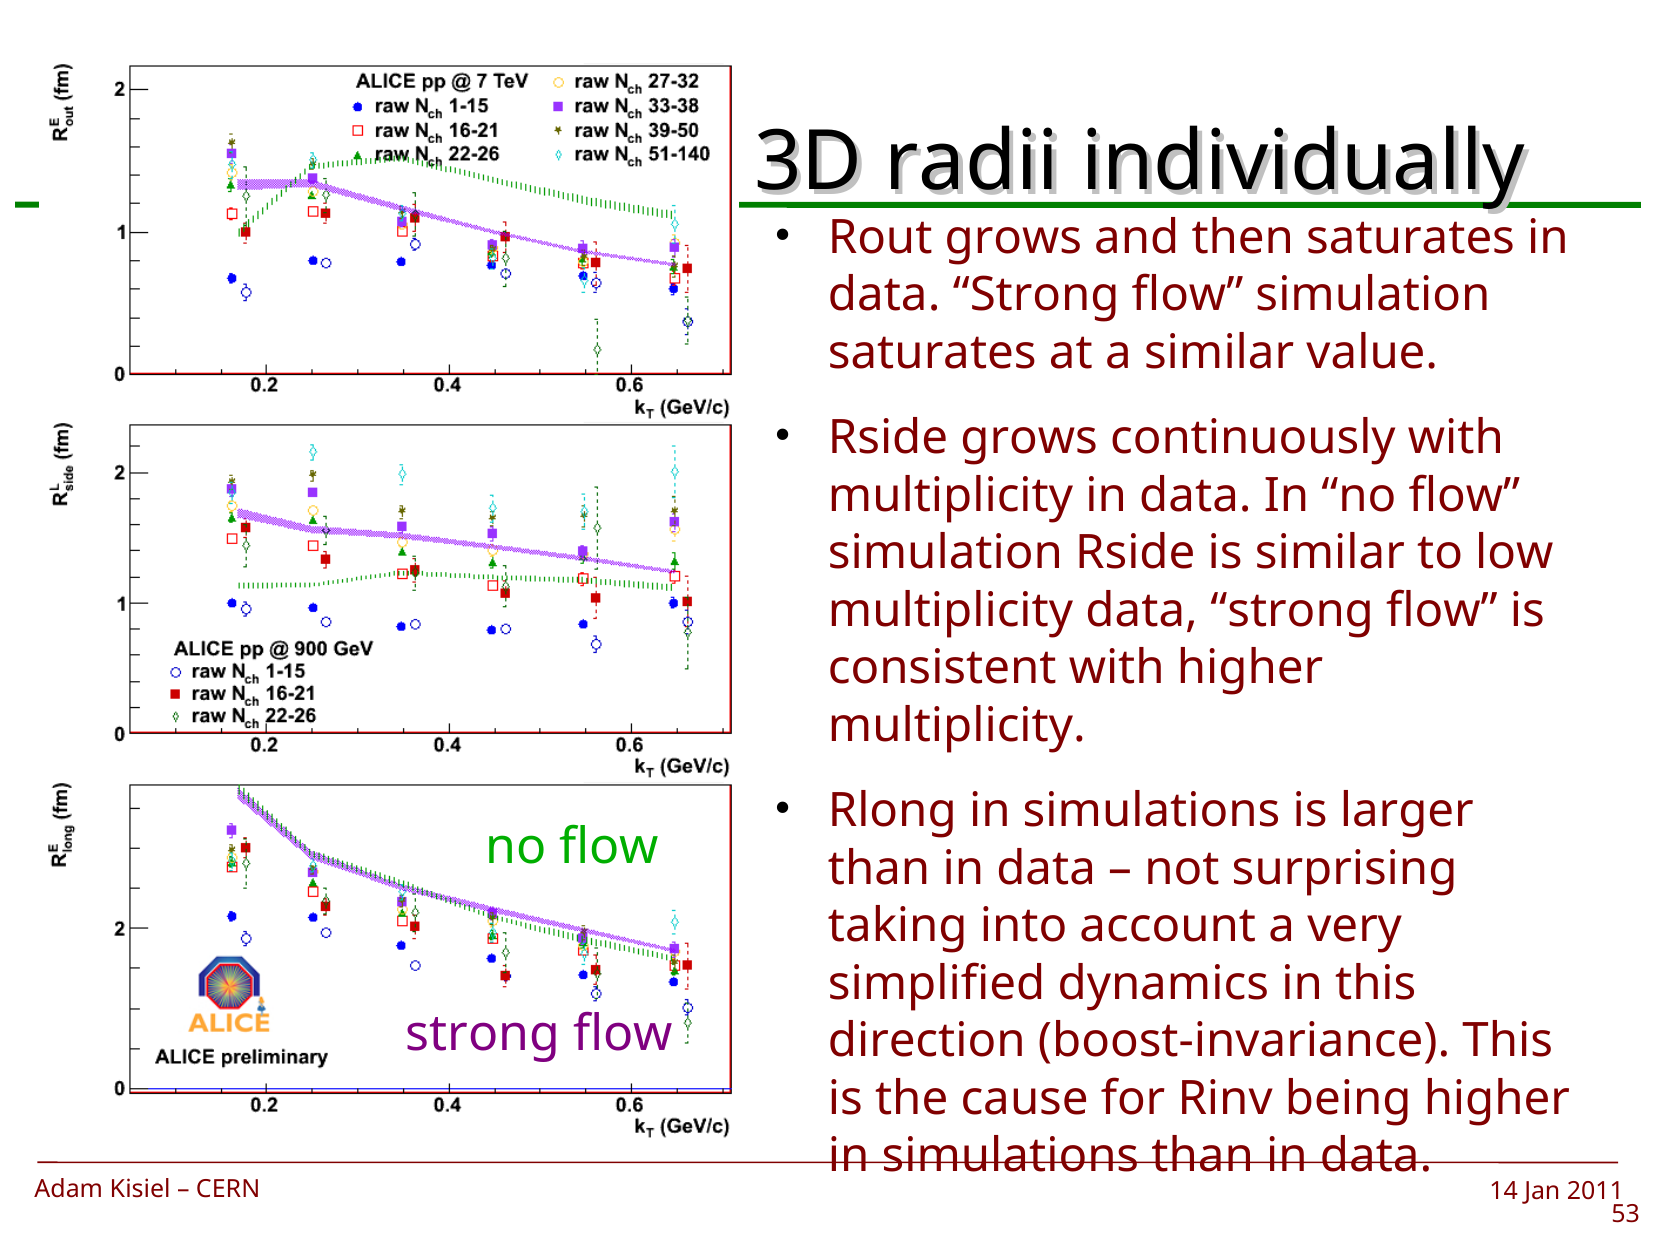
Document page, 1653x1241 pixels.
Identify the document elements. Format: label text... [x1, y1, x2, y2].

picture [39, 62, 739, 1141]
text_box no flow [470, 811, 667, 883]
title 3D radii individually [748, 60, 1531, 253]
text_box strong flow [390, 998, 673, 1070]
list Rout grows and then saturates in data. “Strong flow” simulation saturates at a similar value. Rside grows continuously with multiplicity in data. In “no flow” simulation Rside is similar to low multiplicity data, “strong flow” is consistent with higher multiplicity. Rlong in simulations is larger than in data – not surprising taking into account a very simplified dynamics in this direction (boost-invariance). This is the cause for Rinv being higher in simulations than in data. [774, 205, 1578, 1216]
